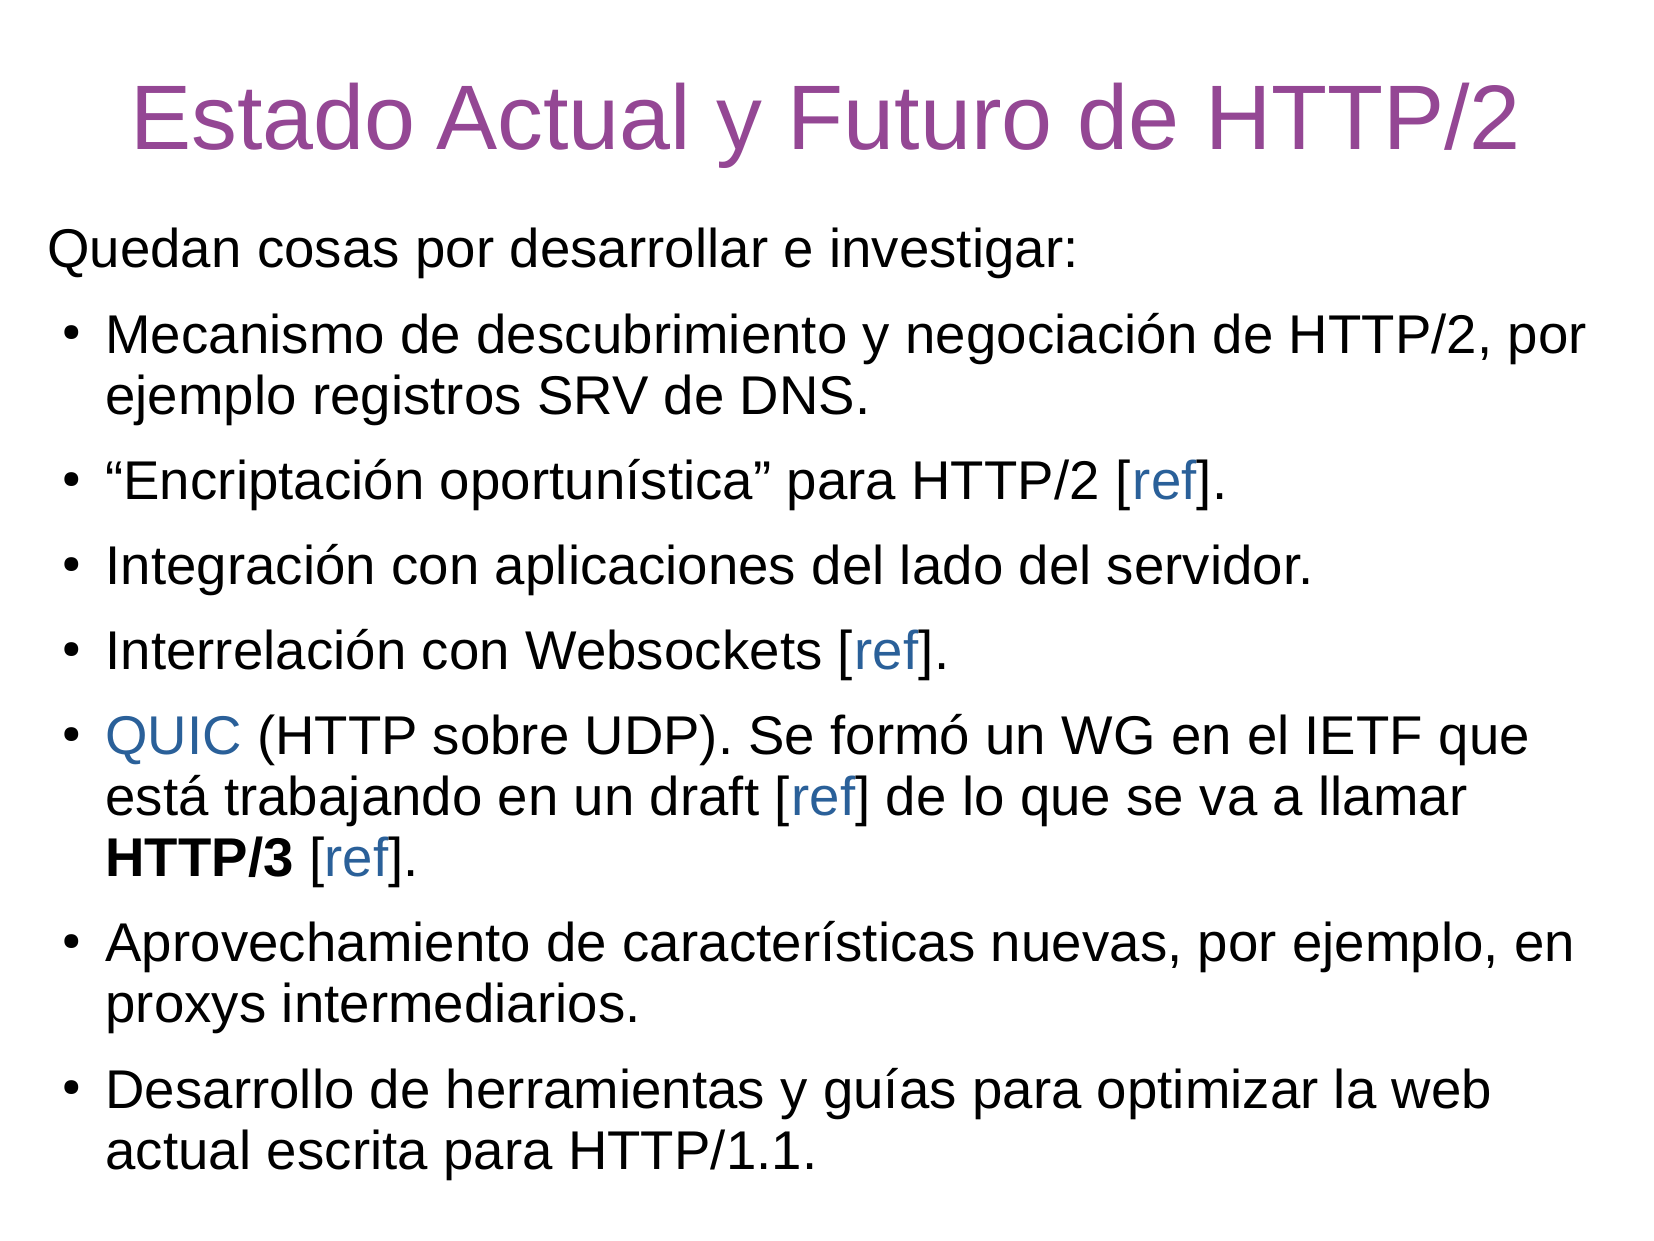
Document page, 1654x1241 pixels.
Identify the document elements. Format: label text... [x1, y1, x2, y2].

list Quedan cosas por desarrollar e investigar: Mecanismo de descubrimiento y negociación de HTTP/2, por ejemplo registros SRV de DNS. “Encriptación oportunística” para HTTP/2 [ref]. Integración con aplicaciones del lado del servidor. Interrelación con Websockets [ref]. QUIC (HTTP sobre UDP). Se formó un WG en el IETF que está trabajando en un draft [ref] de lo que se va a llamar HTTP/3 [ref]. Aprovechamiento de características nuevas, por ejemplo, en proxys intermediarios. Desarrollo de herramientas y guías para optimizar la web actual escrita para HTTP/1.1. [47, 218, 1630, 1188]
title Estado Actual y Futuro de HTTP/2 [82, 13, 1571, 218]
